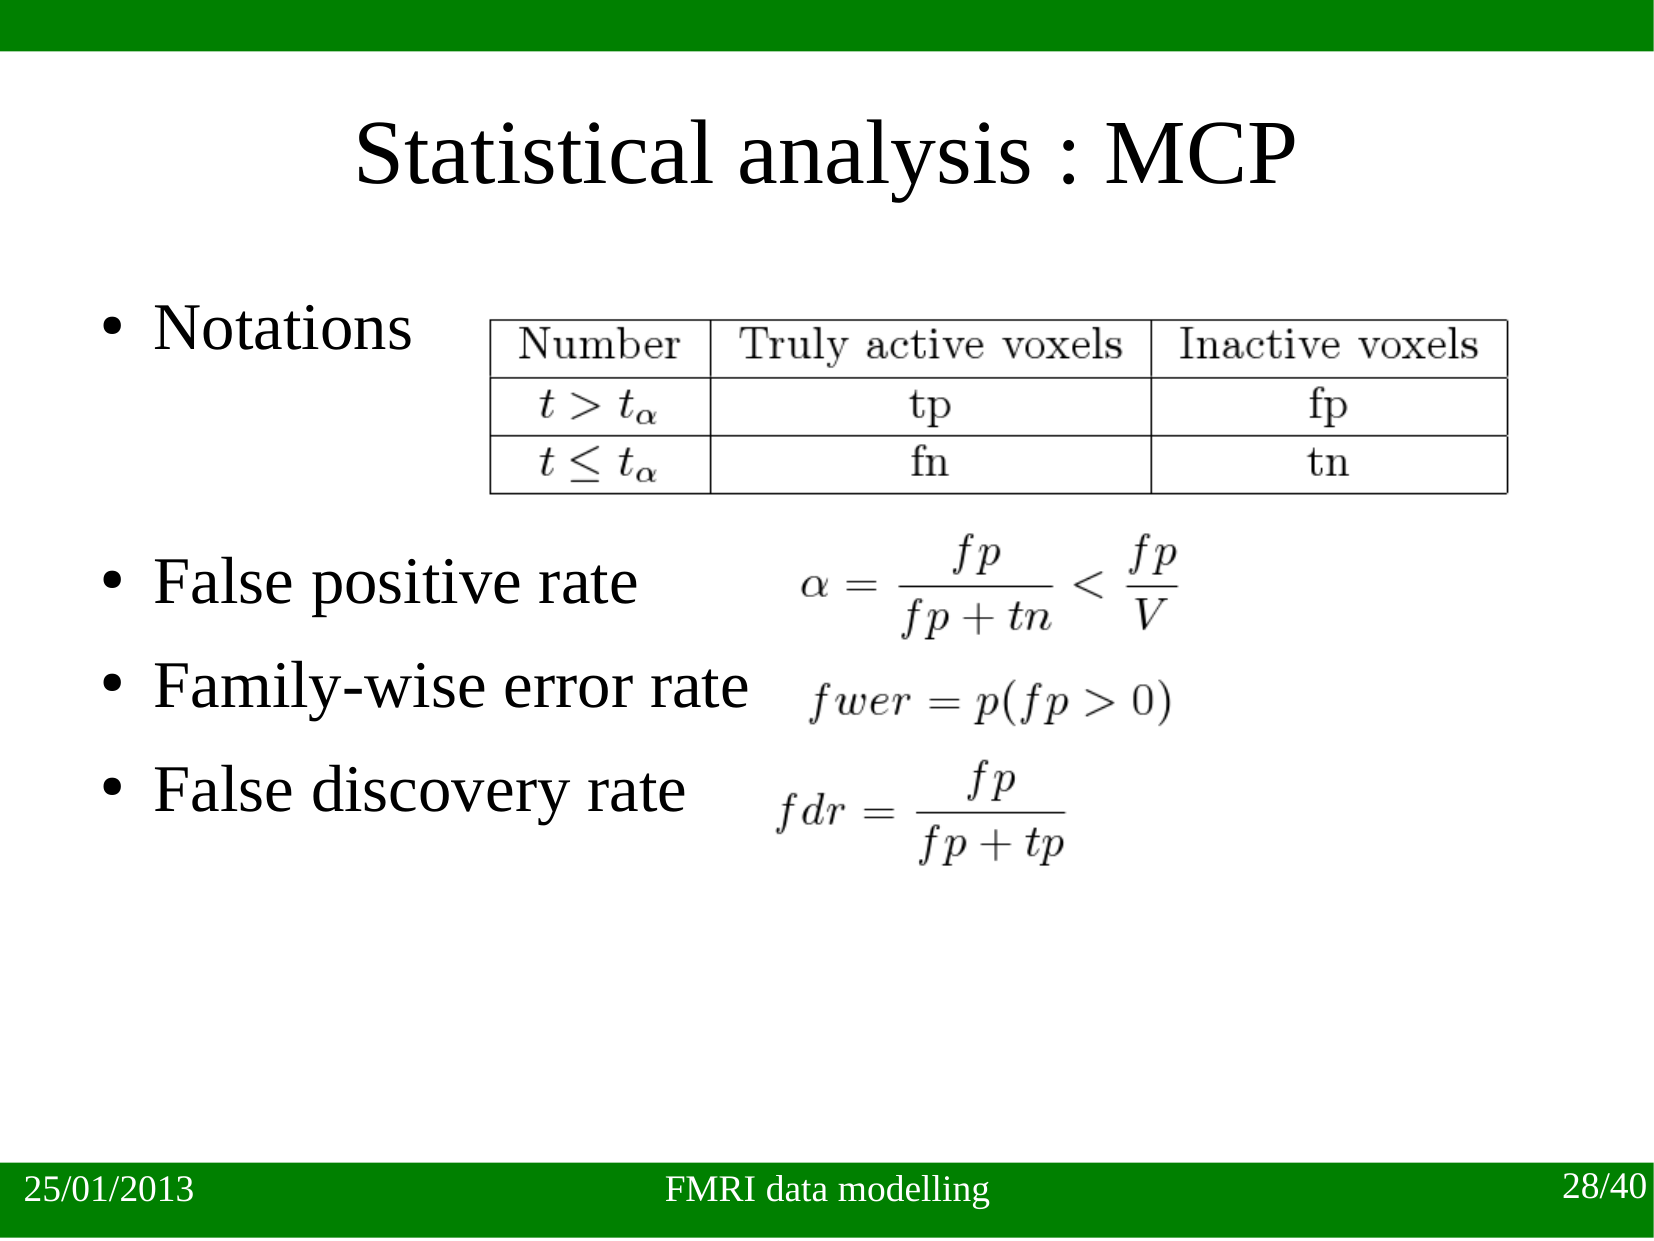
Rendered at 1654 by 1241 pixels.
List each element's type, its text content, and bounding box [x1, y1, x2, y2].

picture [482, 307, 1518, 501]
picture [804, 664, 1179, 739]
picture [774, 749, 1076, 888]
title Statistical analysis : MCP [82, 56, 1571, 250]
list Notations False positive rate Family-wise error rate False discovery rate [82, 290, 1571, 1109]
picture [792, 529, 1190, 646]
